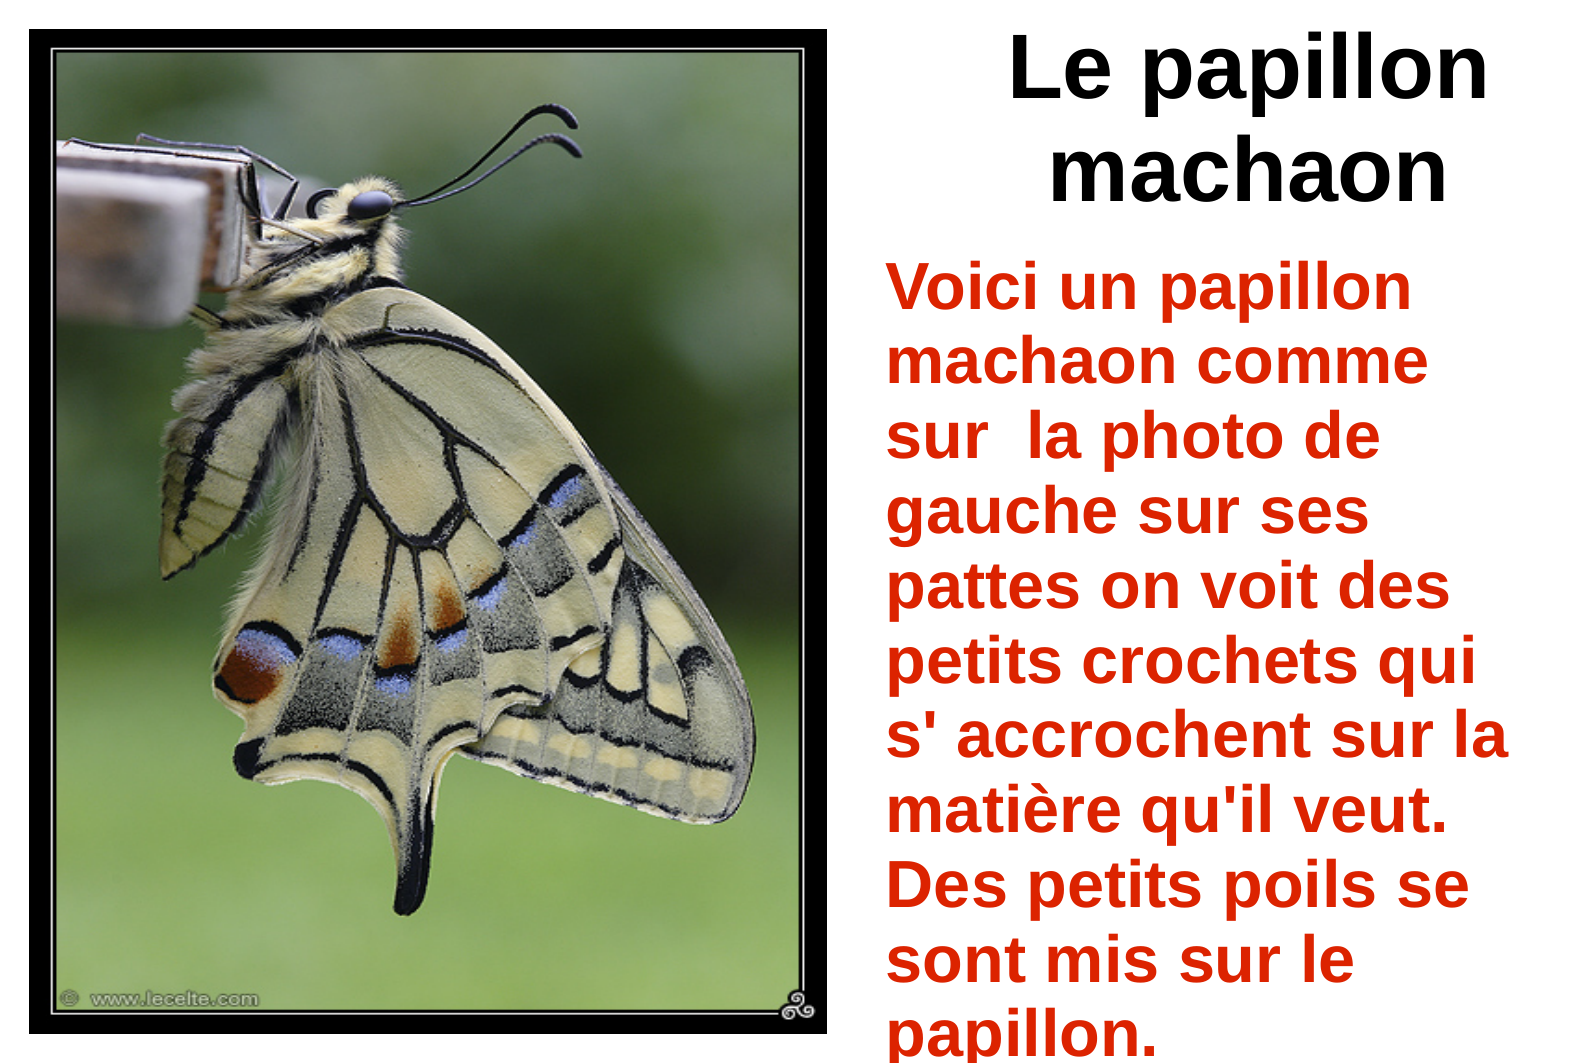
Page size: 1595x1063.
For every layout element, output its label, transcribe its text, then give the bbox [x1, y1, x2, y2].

title Le papillon machaon [885, 15, 1595, 221]
picture [29, 29, 827, 1034]
list Voici un papillon machaon comme sur la photo de gauche sur ses pattes on voit des petits crochets qui s' accrochent sur la matière qu'il veut. Des petits poils se sont mis sur le papillon. [814, 248, 1516, 1063]
